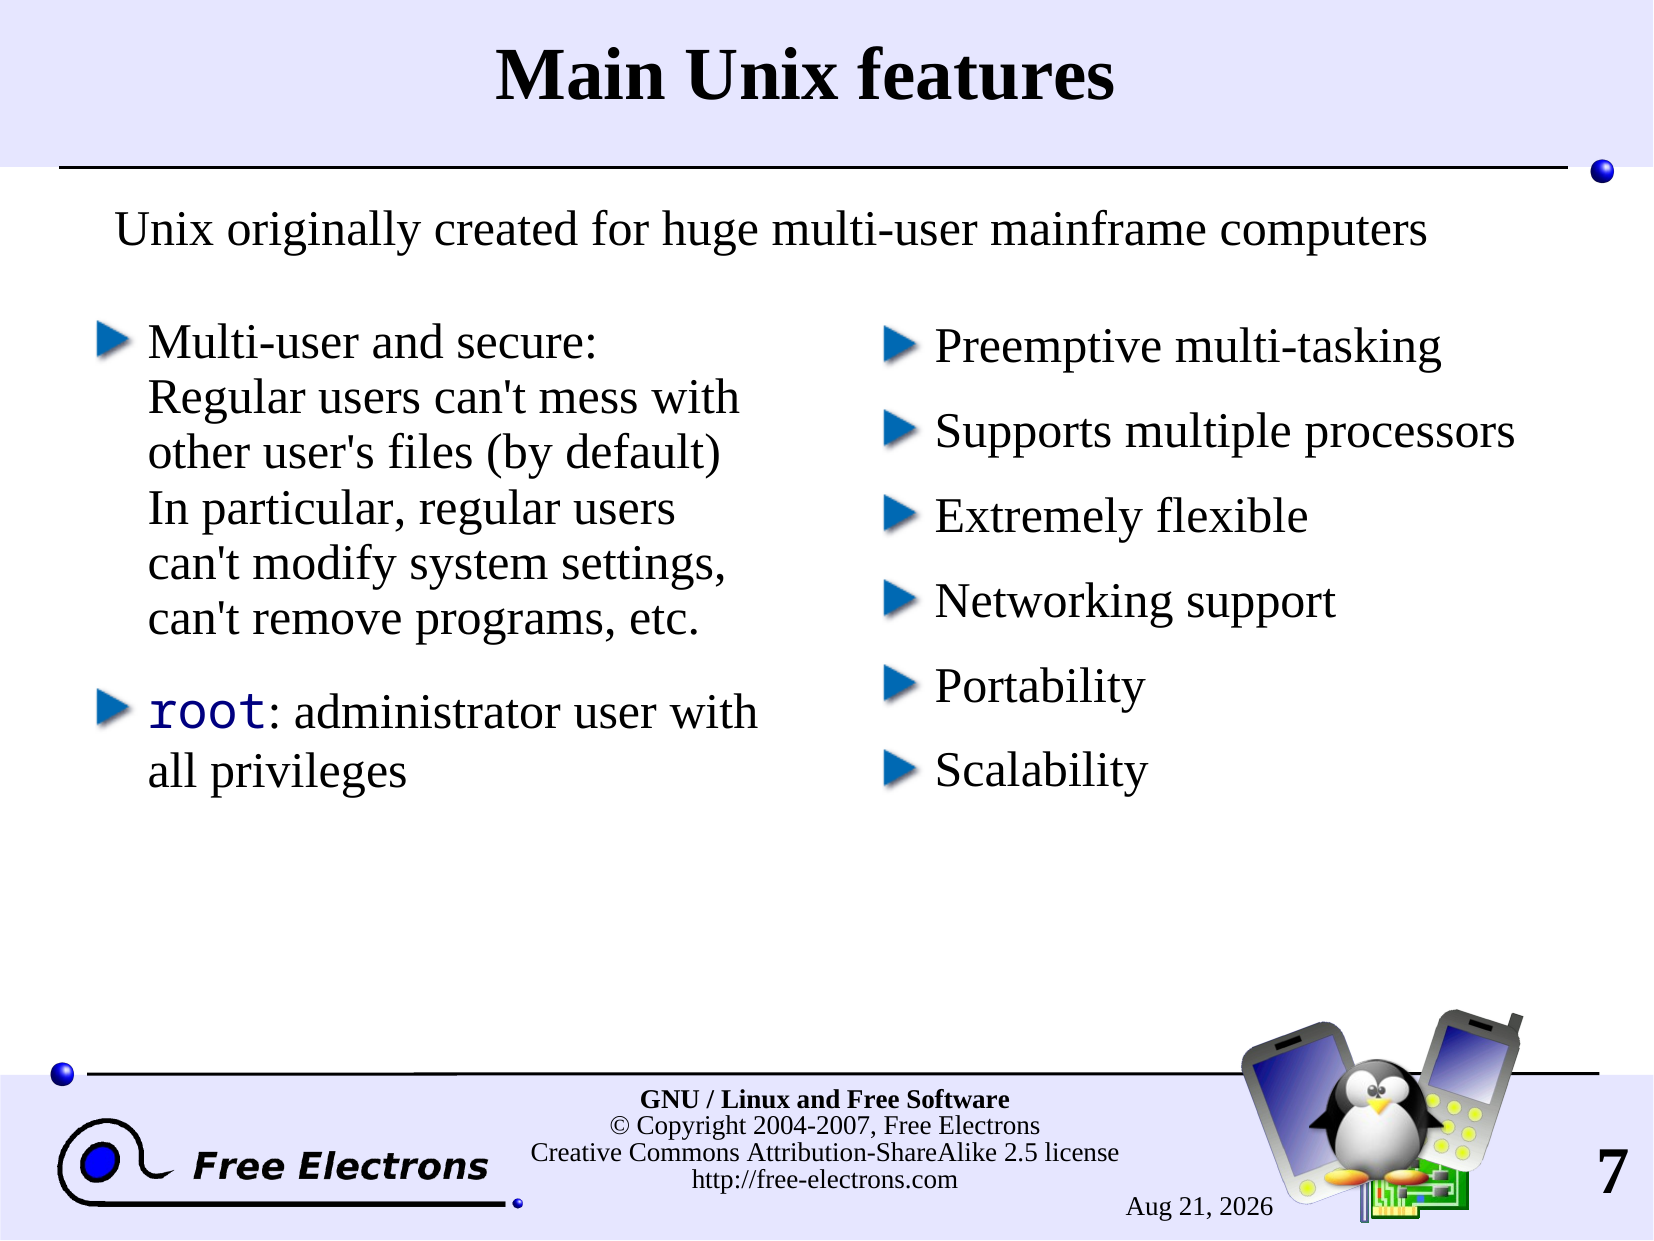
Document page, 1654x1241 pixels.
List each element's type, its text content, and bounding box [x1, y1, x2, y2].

list Preemptive multi-tasking Supports multiple processors Extremely flexible Networking support Portability Scalability [863, 318, 1553, 1019]
list Multi-user and secure: Regular users can't mess with other user's files (by default) In particular, regular users can't modify system settings, can't remove programs, etc. root: administrator user with all privileges [76, 313, 766, 997]
picture [1225, 1019, 1536, 1241]
title Main Unix features [60, 12, 1551, 138]
list Unix originally created for huge multi-user mainframe computers [96, 200, 1469, 333]
picture [50, 1107, 527, 1216]
